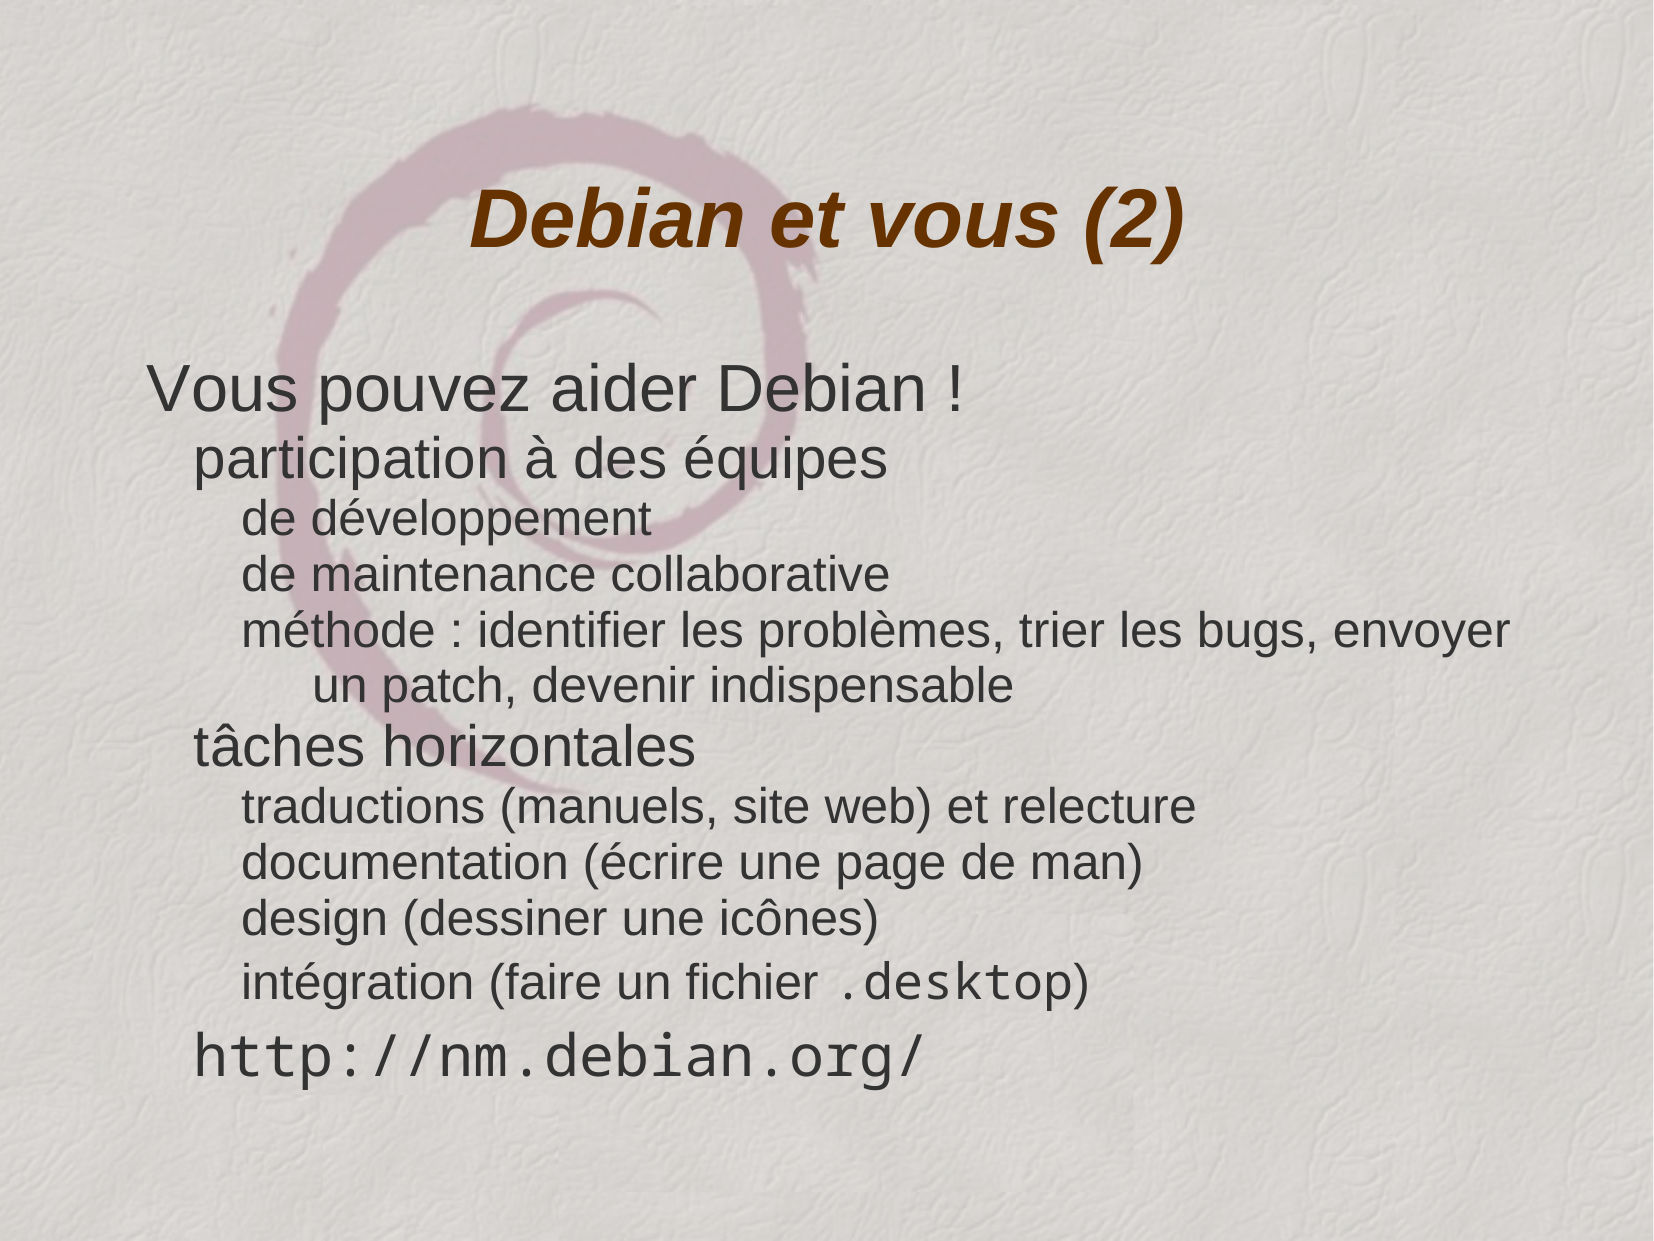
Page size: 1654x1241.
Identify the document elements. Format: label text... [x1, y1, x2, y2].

picture [0, 0, 1654, 1241]
list Vous pouvez aider Debian ! participation à des équipes de développement de maintenance collaborative méthode : identifier les problèmes, trier les bugs, envoyer un patch, devenir indispensable tâches horizontales traductions (manuels, site web) et relecture documentation (écrire une page de man) design (dessiner une icônes) intégration (faire un fichier .desktop) http://nm.debian.org/ [134, 350, 1516, 1133]
title Debian et vous (2) [121, 114, 1534, 322]
